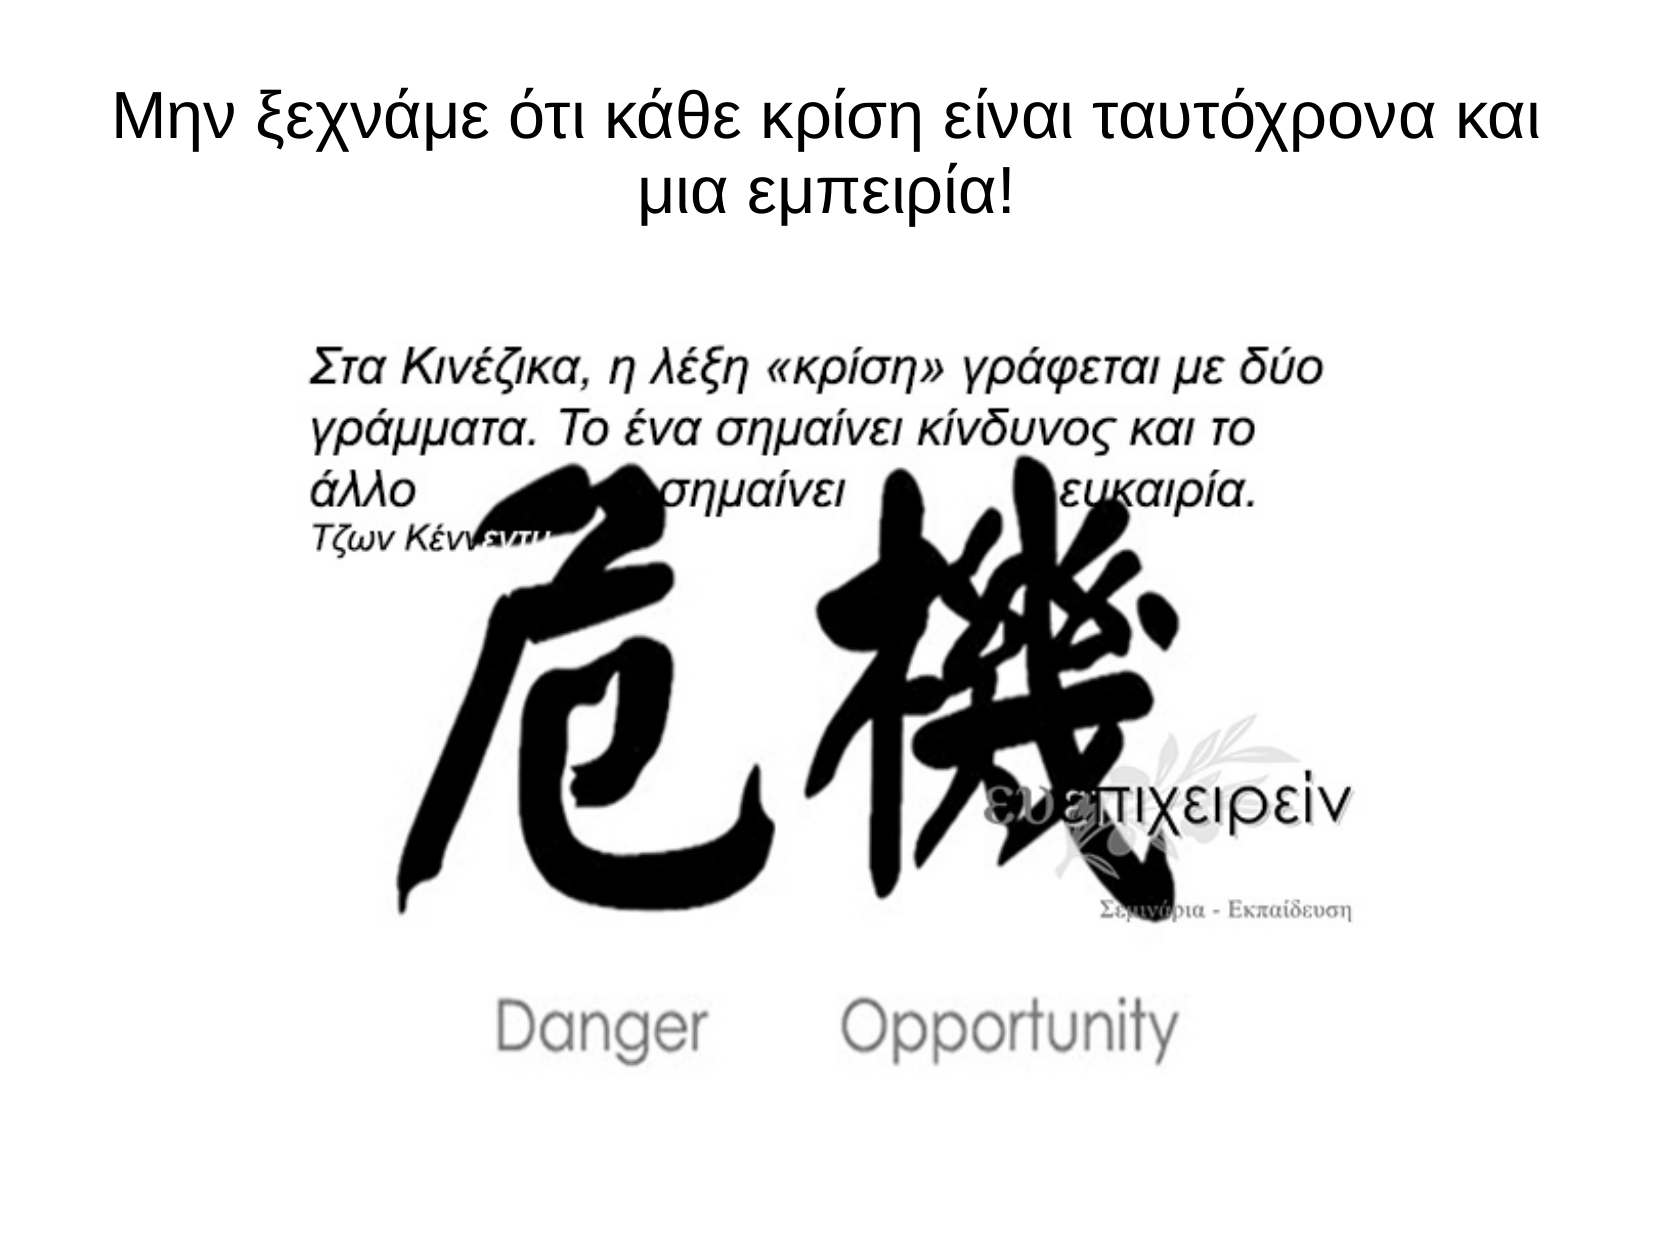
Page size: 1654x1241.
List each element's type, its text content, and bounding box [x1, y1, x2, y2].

picture [264, 290, 1390, 1109]
title Μην ξεχνάμε ότι κάθε κρίση είναι ταυτόχρονα και μια εμπειρία! [82, 49, 1571, 257]
